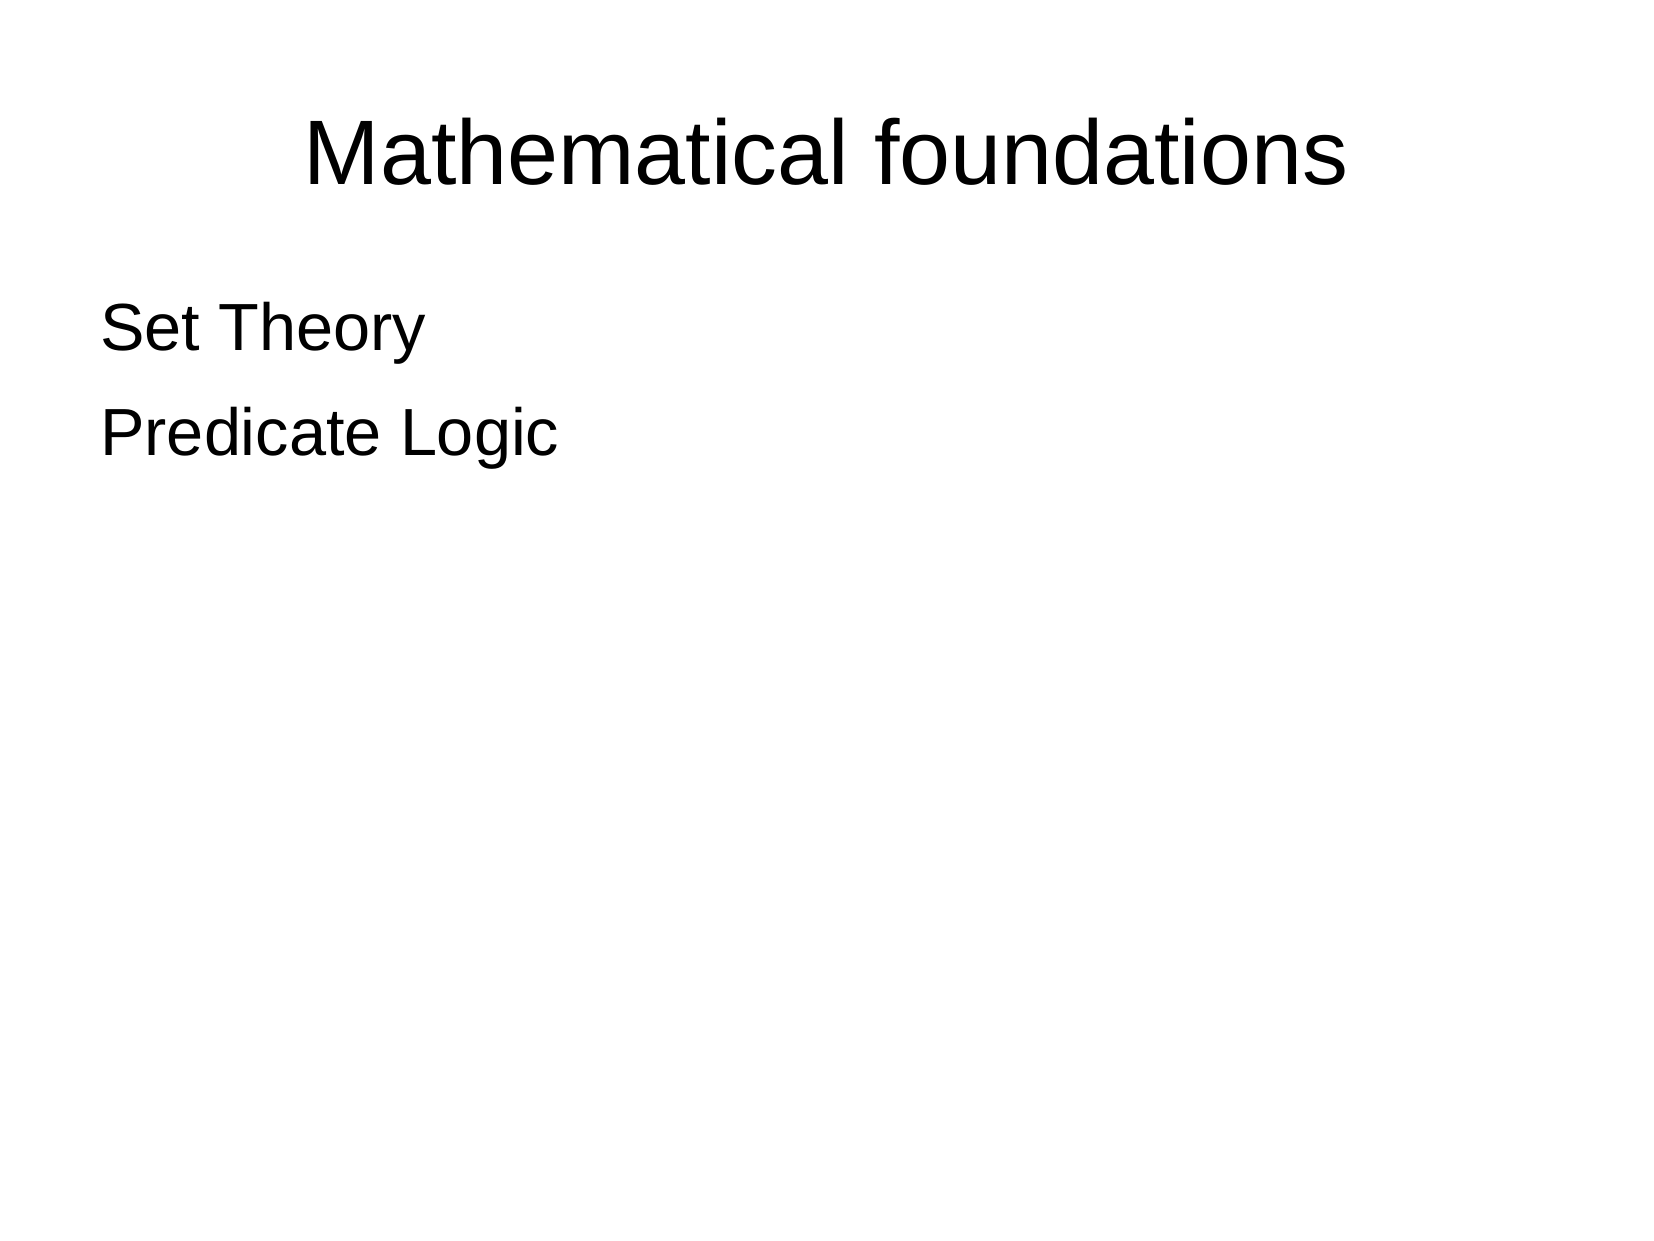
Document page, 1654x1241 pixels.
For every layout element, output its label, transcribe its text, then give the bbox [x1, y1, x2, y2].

list Set Theory Predicate Logic [82, 290, 1571, 1094]
title Mathematical foundations [82, 49, 1571, 257]
